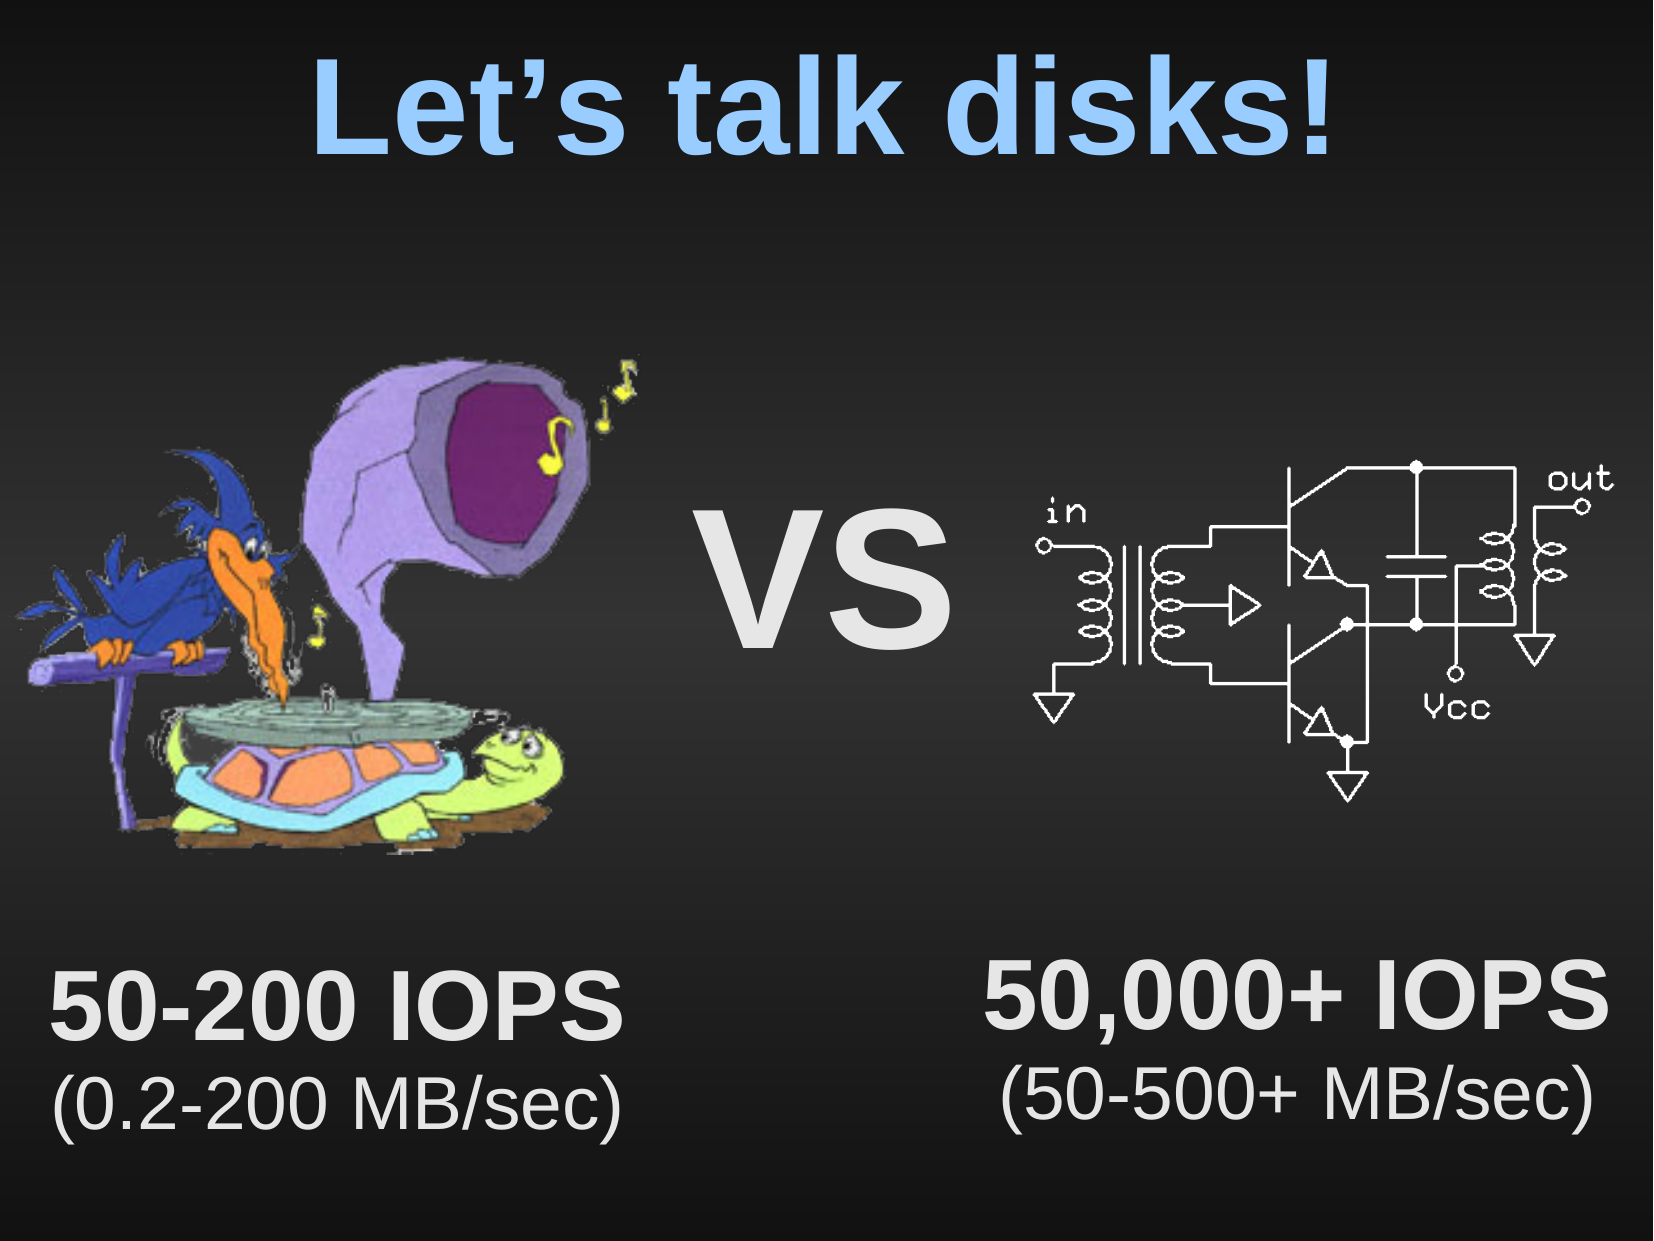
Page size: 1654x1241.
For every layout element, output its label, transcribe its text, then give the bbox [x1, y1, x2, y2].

title 50-200 IOPS (0.2-200 MB/sec) [30, 866, 646, 1241]
picture [4, 344, 646, 856]
title Let’s talk disks! [0, 2, 1651, 211]
title VS [0, 212, 1651, 946]
title 50,000+ IOPS (50-500+ MB/sec) [960, 855, 1636, 1232]
picture [975, 389, 1649, 841]
